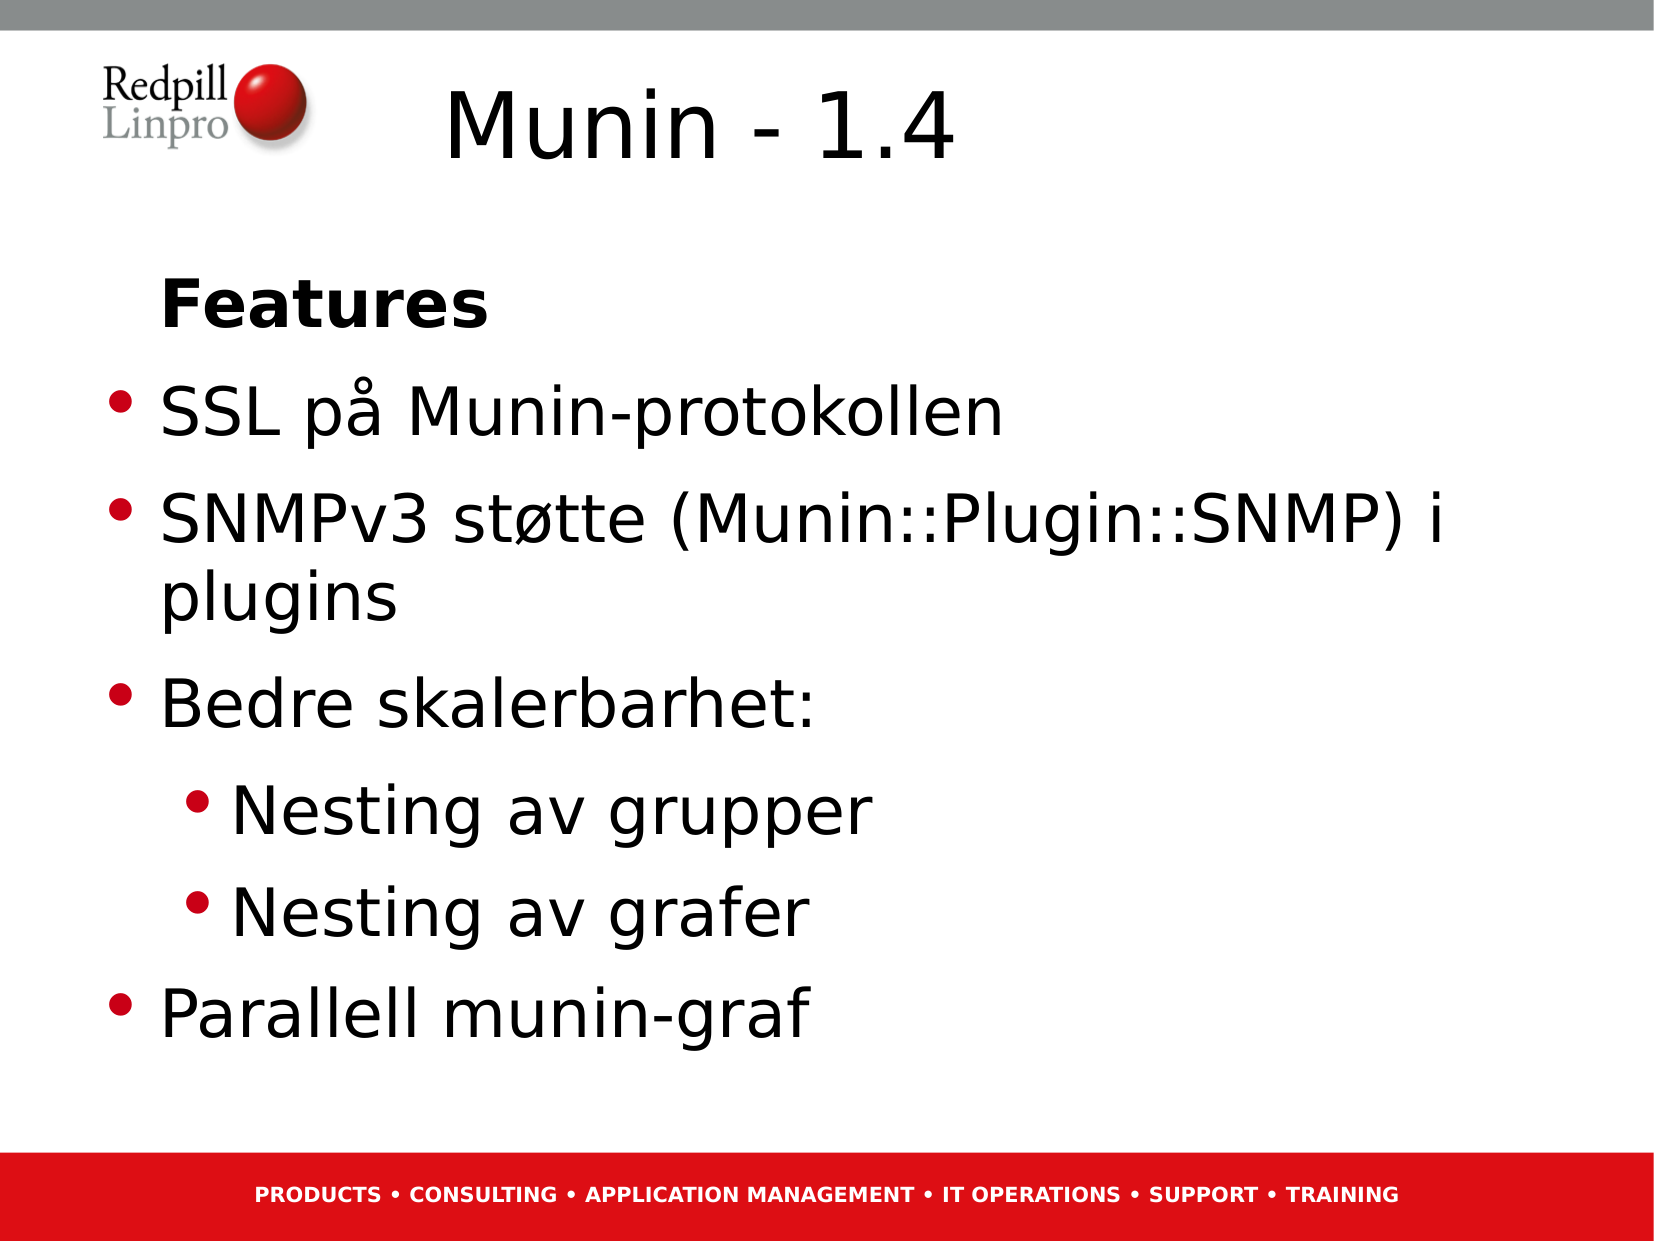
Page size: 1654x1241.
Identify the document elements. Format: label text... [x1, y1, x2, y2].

picture [0, 0, 1654, 1241]
title Munin - 1.4 [442, 73, 1571, 181]
list Features SSL på Munin-protokollen SNMPv3 støtte (Munin::Plugin::SNMP) i plugins Bedre skalerbarhet: Nesting av grupper Nesting av grafer Parallell munin-graf [88, 265, 1565, 1063]
